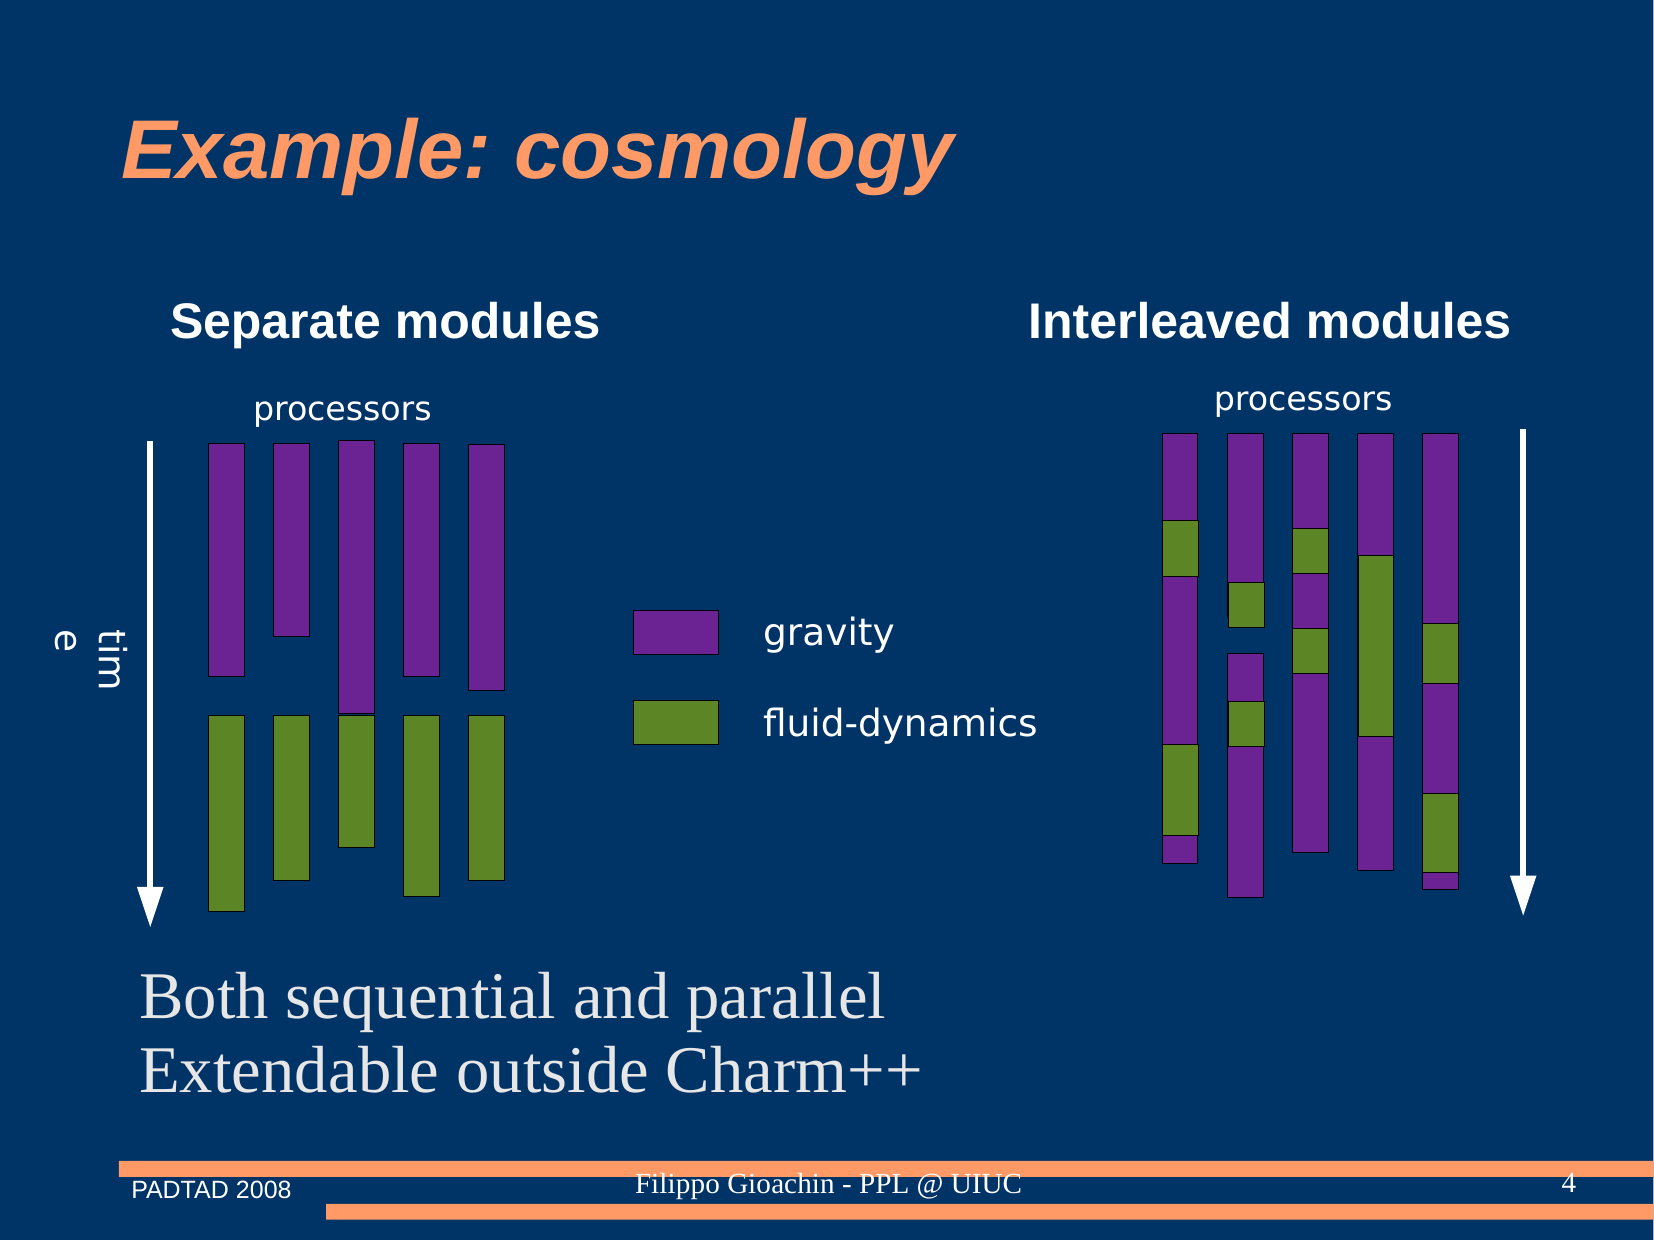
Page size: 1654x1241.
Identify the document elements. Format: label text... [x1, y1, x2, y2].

text_box [208, 715, 245, 912]
list Both sequential and parallel Extendable outside Charm++ [121, 958, 1561, 1144]
text_box fluid-dynamics [748, 694, 1053, 753]
text_box [468, 444, 505, 691]
text_box [1162, 433, 1199, 864]
text_box [1357, 433, 1394, 871]
text_box [273, 715, 310, 881]
text_box [338, 715, 375, 848]
text_box Separate modules [155, 285, 616, 377]
text_box [1292, 433, 1329, 853]
text_box [403, 715, 440, 897]
text_box [1227, 653, 1265, 898]
text_box [208, 443, 245, 677]
text_box processors [1199, 377, 1408, 426]
text_box processors [238, 381, 447, 436]
text_box [633, 610, 719, 655]
title Example: cosmology [121, 53, 1534, 247]
text_box Interleaved modules [1013, 285, 1526, 377]
text_box time [67, 614, 142, 715]
text_box [1422, 433, 1459, 890]
text_box [1227, 433, 1265, 628]
text_box [403, 443, 440, 677]
text_box gravity [748, 603, 910, 662]
text_box [273, 443, 310, 637]
text_box [338, 440, 375, 714]
text_box [633, 700, 719, 745]
text_box [468, 715, 505, 881]
